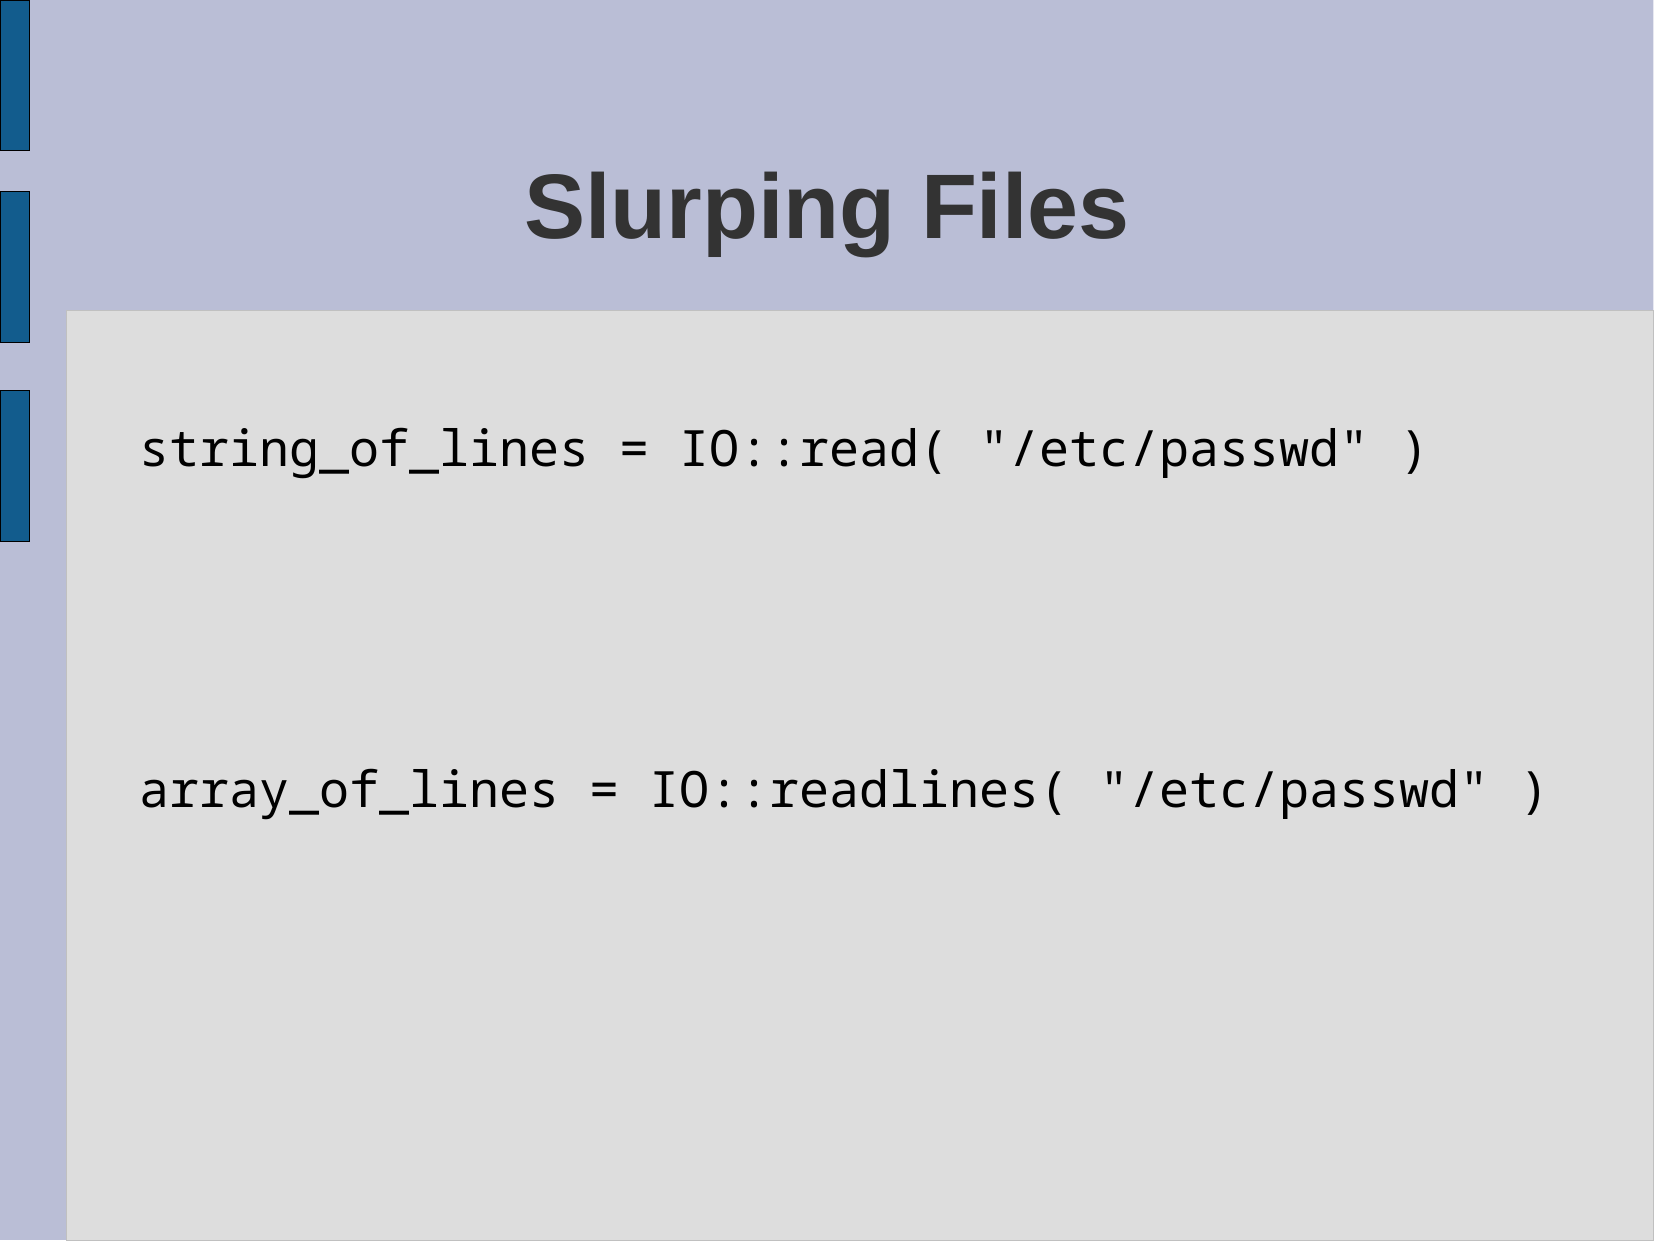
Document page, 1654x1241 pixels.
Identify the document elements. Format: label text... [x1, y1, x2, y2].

title Slurping Files [121, 102, 1534, 311]
list string_of_lines = IO::read( "/etc/passwd" ) array_of_lines = IO::readlines( "/etc/passwd" ) [121, 344, 1627, 1127]
